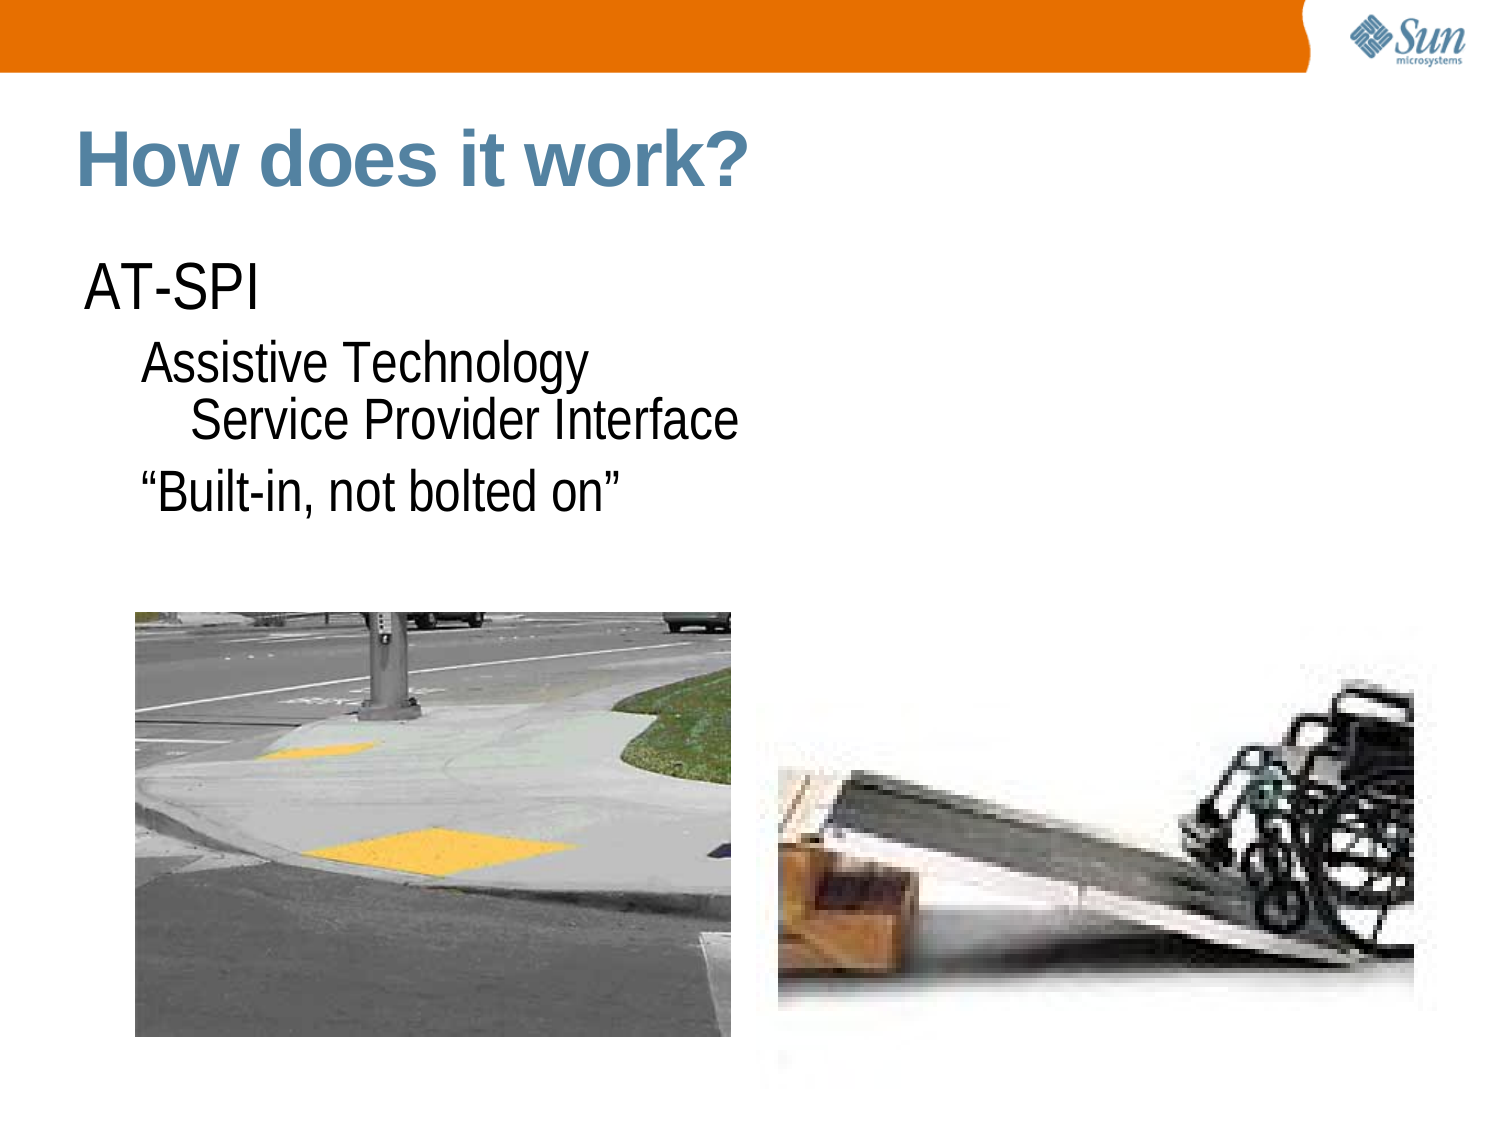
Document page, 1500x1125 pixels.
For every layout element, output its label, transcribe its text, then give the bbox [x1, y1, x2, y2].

title How does it work? [75, 122, 1438, 228]
picture [0, 0, 1500, 75]
picture [756, 395, 1437, 1118]
list AT-SPI Assistive Technology Service Provider Interface “Built-in, not bolted on” [64, 257, 1402, 952]
picture [135, 612, 731, 1037]
